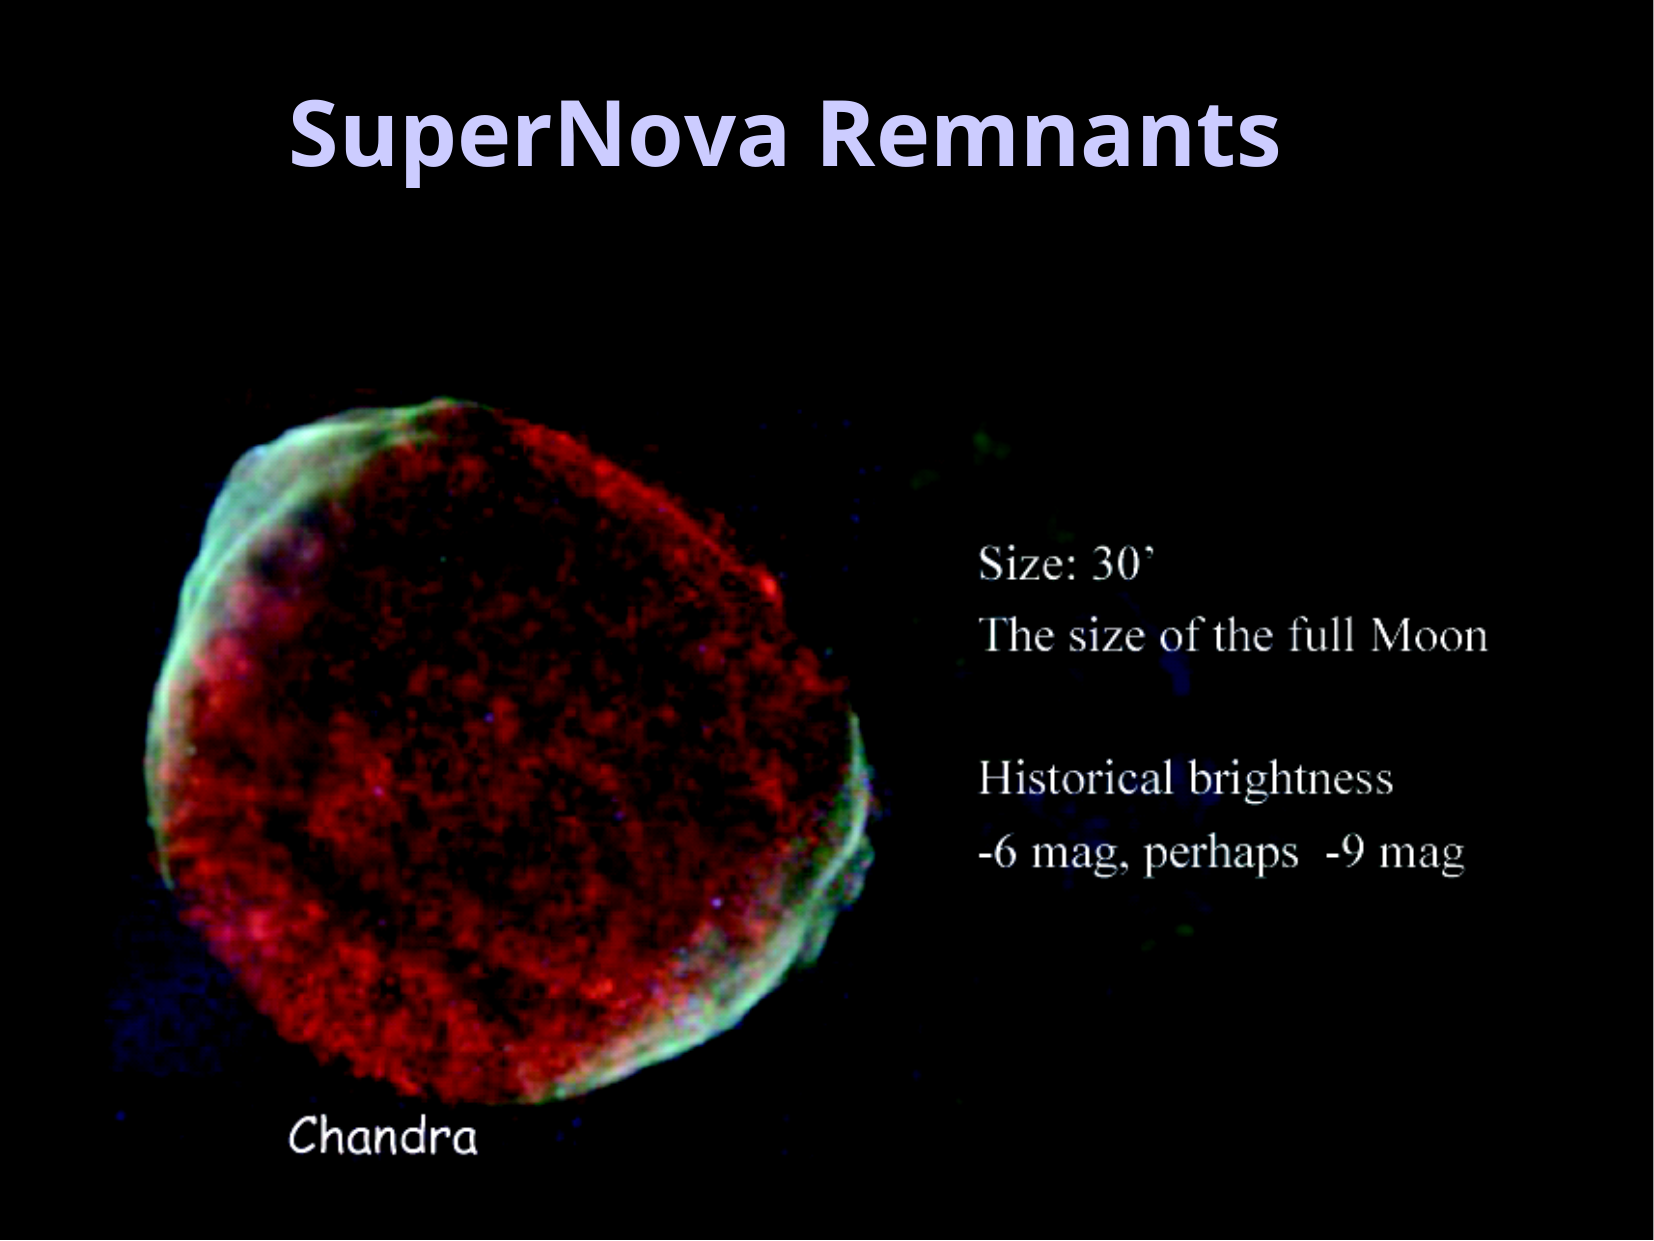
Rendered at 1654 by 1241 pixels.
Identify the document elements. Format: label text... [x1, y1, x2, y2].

title SuperNova Remnants [82, 27, 1489, 235]
picture [82, 358, 1497, 1188]
